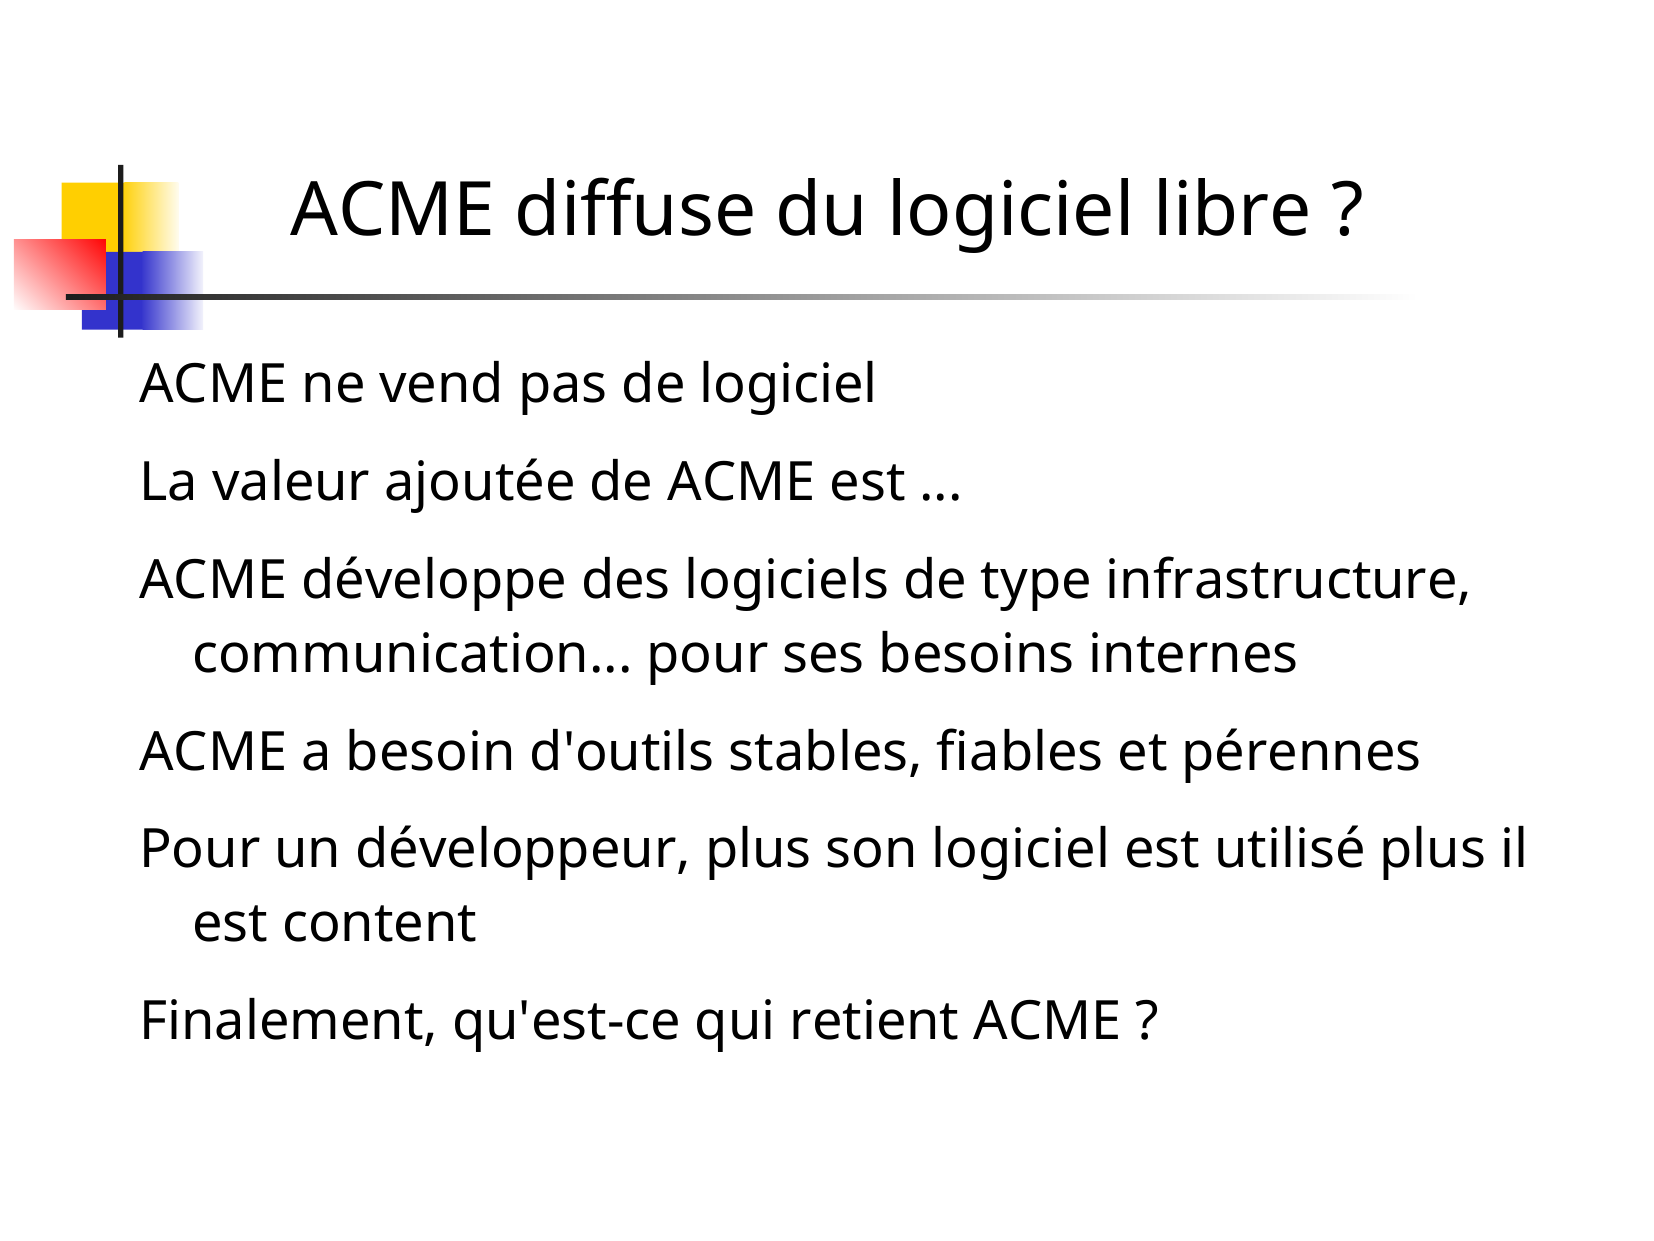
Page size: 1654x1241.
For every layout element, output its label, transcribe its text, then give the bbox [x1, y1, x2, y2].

title ACME diffuse du logiciel libre ? [121, 110, 1534, 303]
list ACME ne vend pas de logiciel La valeur ajoutée de ACME est ... ACME développe des logiciels de type infrastructure, communication... pour ses besoins internes ACME a besoin d'outils stables, fiables et pérennes Pour un développeur, plus son logiciel est utilisé plus il est content Finalement, qu'est-ce qui retient ACME ? [121, 344, 1534, 1125]
